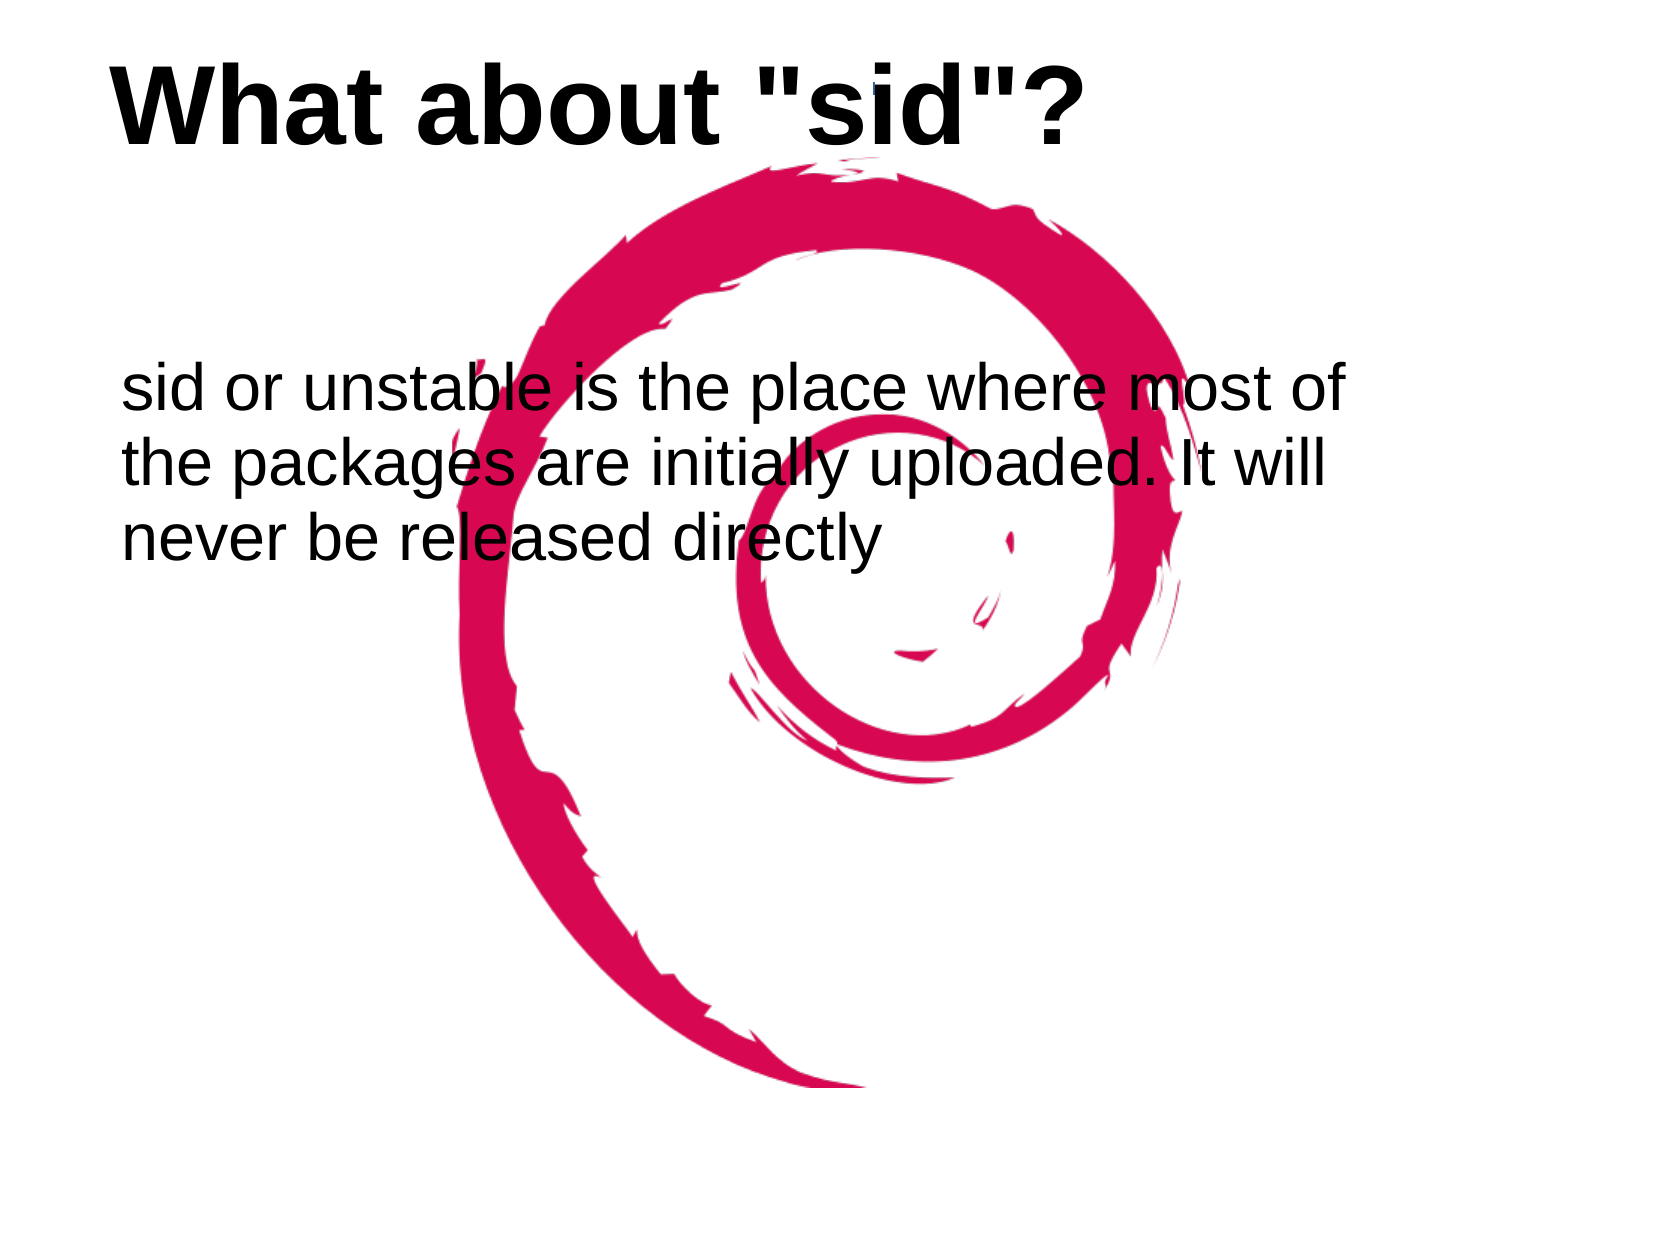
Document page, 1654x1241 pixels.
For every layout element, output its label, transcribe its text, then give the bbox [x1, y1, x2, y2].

text_box What about "sid"? [94, 35, 1560, 331]
picture [0, 157, 1654, 1088]
text_box sid or unstable is the place where most of the packages are initially uploaded. It will never be released directly [106, 342, 1465, 582]
